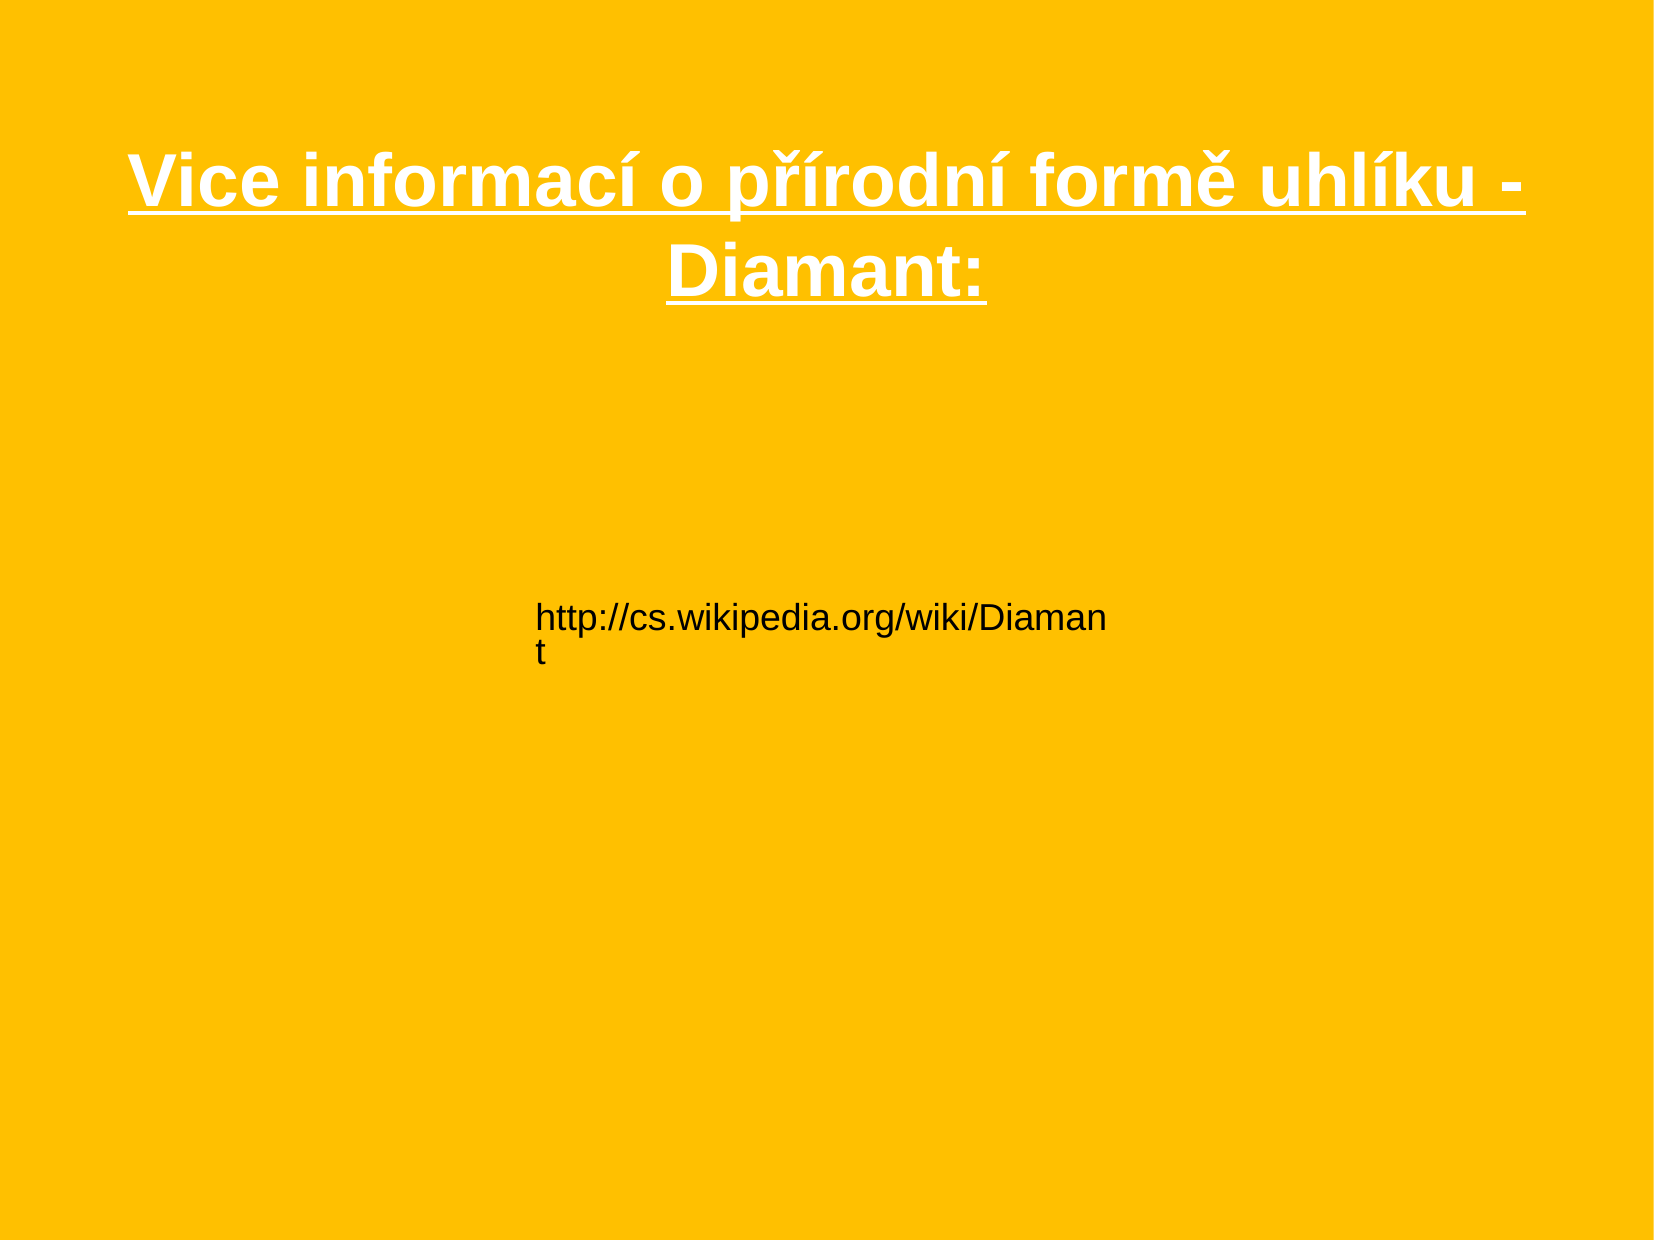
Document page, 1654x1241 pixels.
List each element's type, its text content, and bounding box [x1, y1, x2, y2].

title Vice informací o přírodní formě uhlíku - Diamant: [82, 117, 1571, 325]
text_box http://cs.wikipedia.org/wiki/Diamant [520, 589, 1132, 688]
